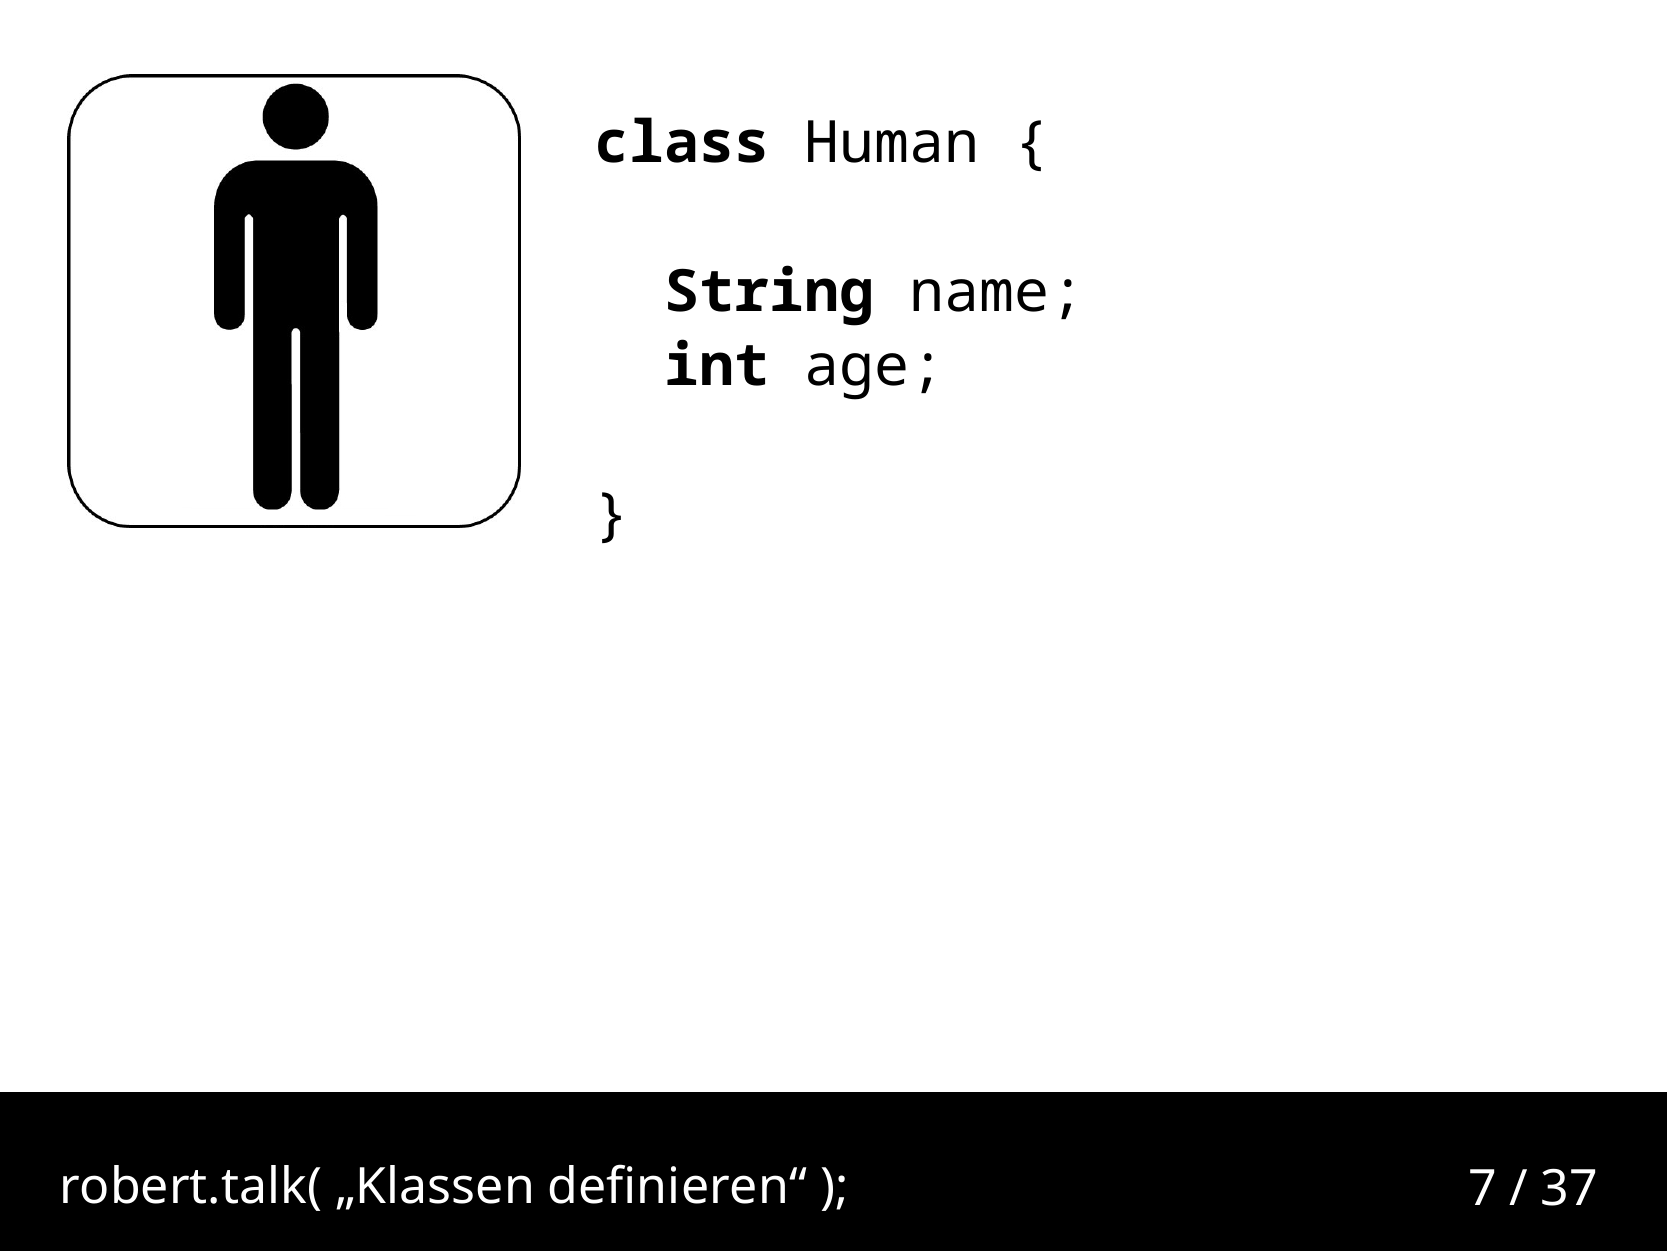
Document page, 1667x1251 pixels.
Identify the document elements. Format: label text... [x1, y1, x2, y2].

text_box class Human { String name; int age; } [588, 102, 1667, 1055]
text_box robert.talk( „Klassen definieren“ ); [44, 1142, 1550, 1226]
picture [67, 74, 521, 528]
